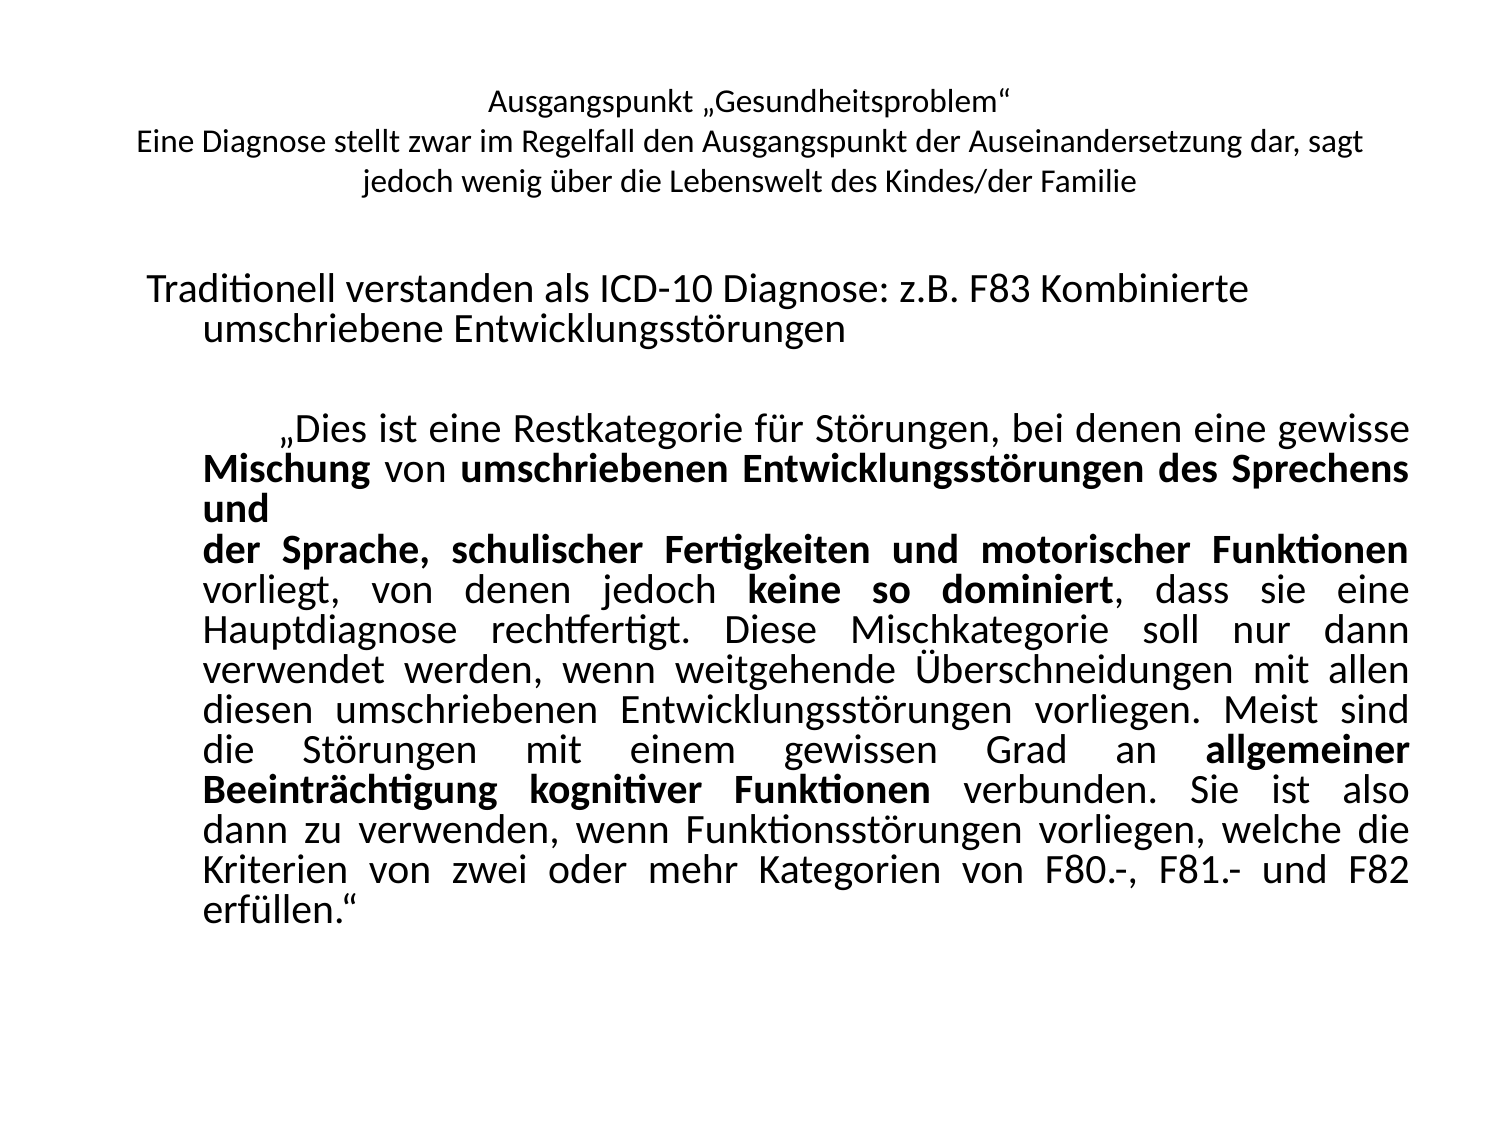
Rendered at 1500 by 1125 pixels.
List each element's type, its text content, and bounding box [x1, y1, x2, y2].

title Ausgangspunkt „Gesundheitsproblem“ Eine Diagnose stellt zwar im Regelfall den Ausgangspunkt der Auseinandersetzung dar, sagt jedoch wenig über die Lebenswelt des Kindes/der Familie [75, 45, 1426, 233]
list Traditionell verstanden als ICD-10 Diagnose: z.B. F83 Kombinierte umschriebene Entwicklungsstörungen „Dies ist eine Restkategorie für Störungen, bei denen eine gewisse Mischung von umschriebenen Entwicklungsstörungen des Sprechens und der Sprache, schulischer Fertigkeiten und motorischer Funktionen vorliegt, von denen jedoch keine so dominiert, dass sie eine Hauptdiagnose rechtfertigt. Diese Mischkategorie soll nur dann verwendet werden, wenn weitgehende Überschneidungen mit allen diesen umschriebenen Entwicklungsstörungen vorliegen. Meist sind die Störungen mit einem gewissen Grad an allgemeiner Beeinträchtigung kognitiver Funktionen verbunden. Sie ist also dann zu verwenden, wenn Funktionsstörungen vorliegen, welche die Kriterien von zwei oder mehr Kategorien von F80.-, F81.- und F82 erfüllen.“ [75, 262, 1426, 1005]
